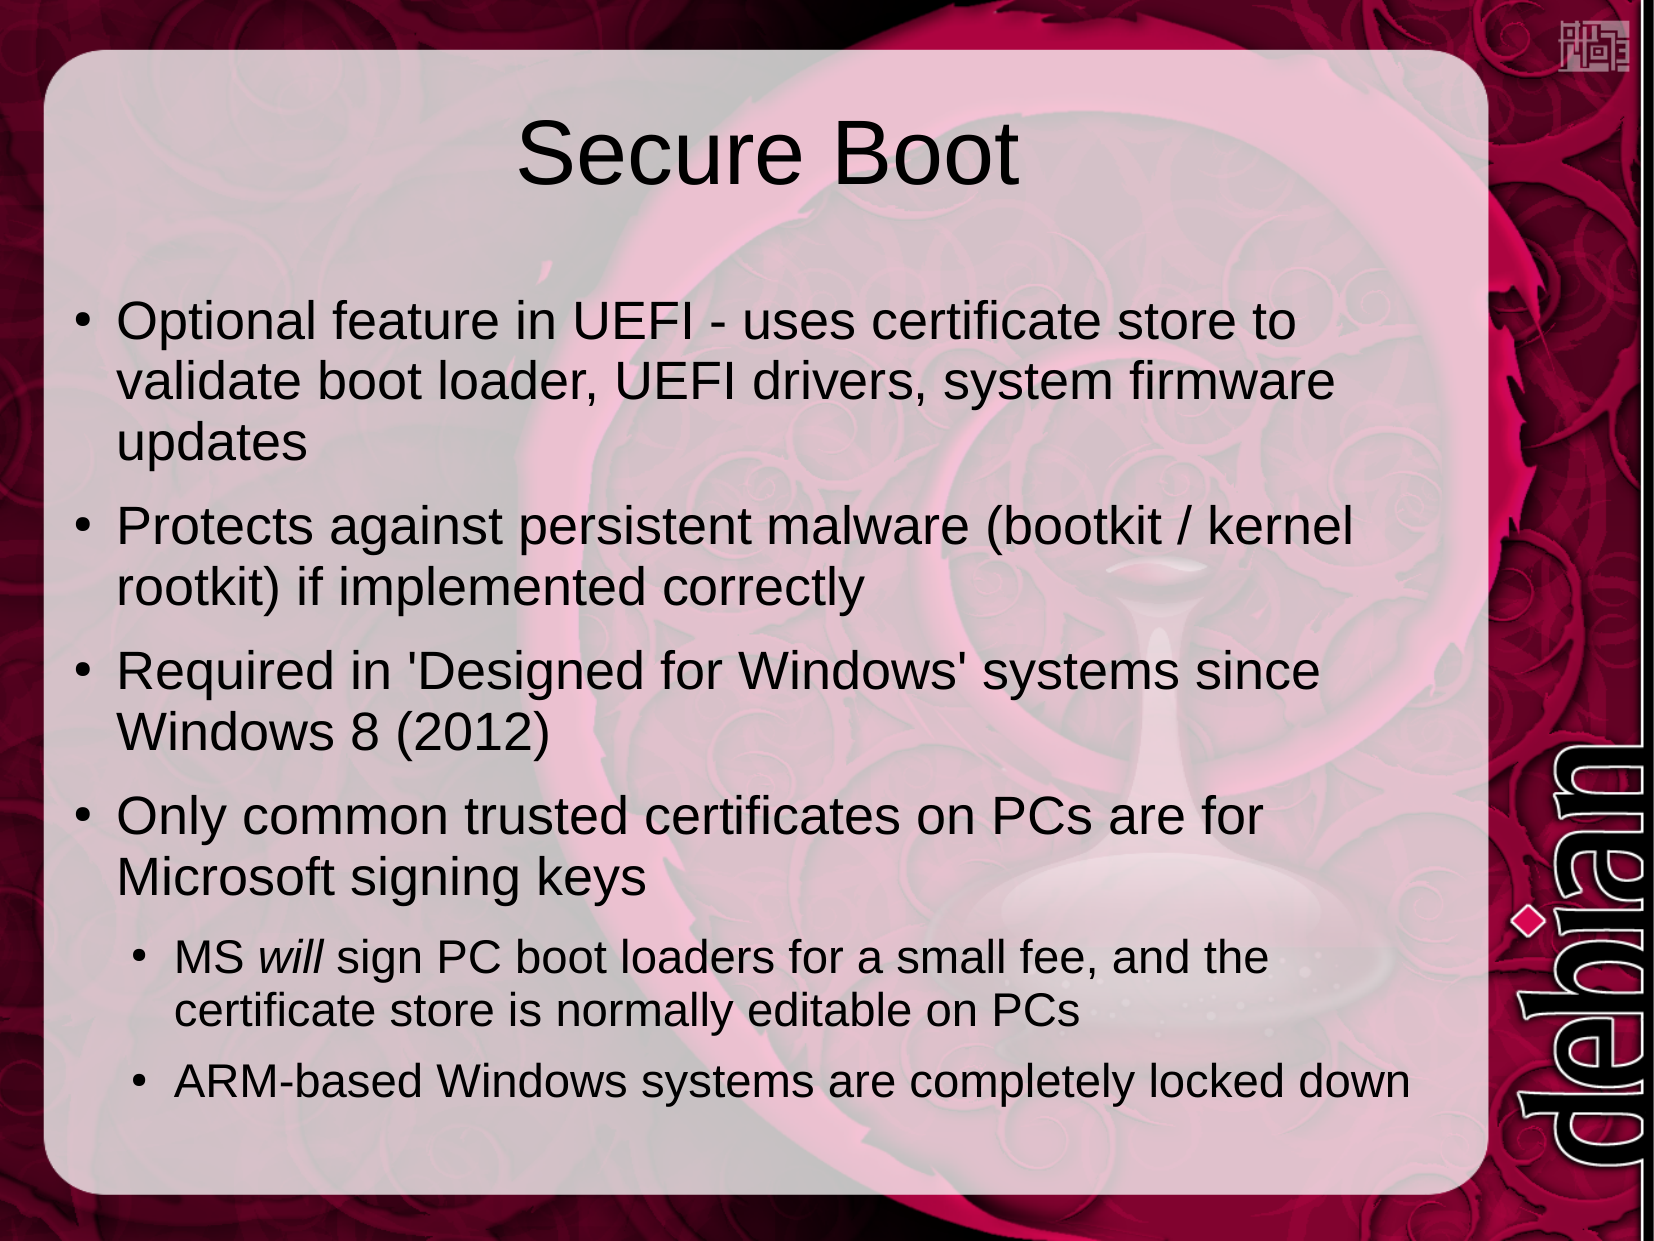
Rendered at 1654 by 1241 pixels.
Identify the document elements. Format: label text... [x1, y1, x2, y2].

list Optional feature in UEFI - uses certificate store to validate boot loader, UEFI drivers, system firmware updates Protects against persistent malware (bootkit / kernel rootkit) if implemented correctly Required in 'Designed for Windows' systems since Windows 8 (2012) Only common trusted certificates on PCs are for Microsoft signing keys MS will sign PC boot loaders for a small fee, and the certificate store is normally editable on PCs ARM-based Windows systems are completely locked down [59, 290, 1477, 1109]
picture [0, 0, 1654, 1241]
title Secure Boot [59, 49, 1477, 257]
